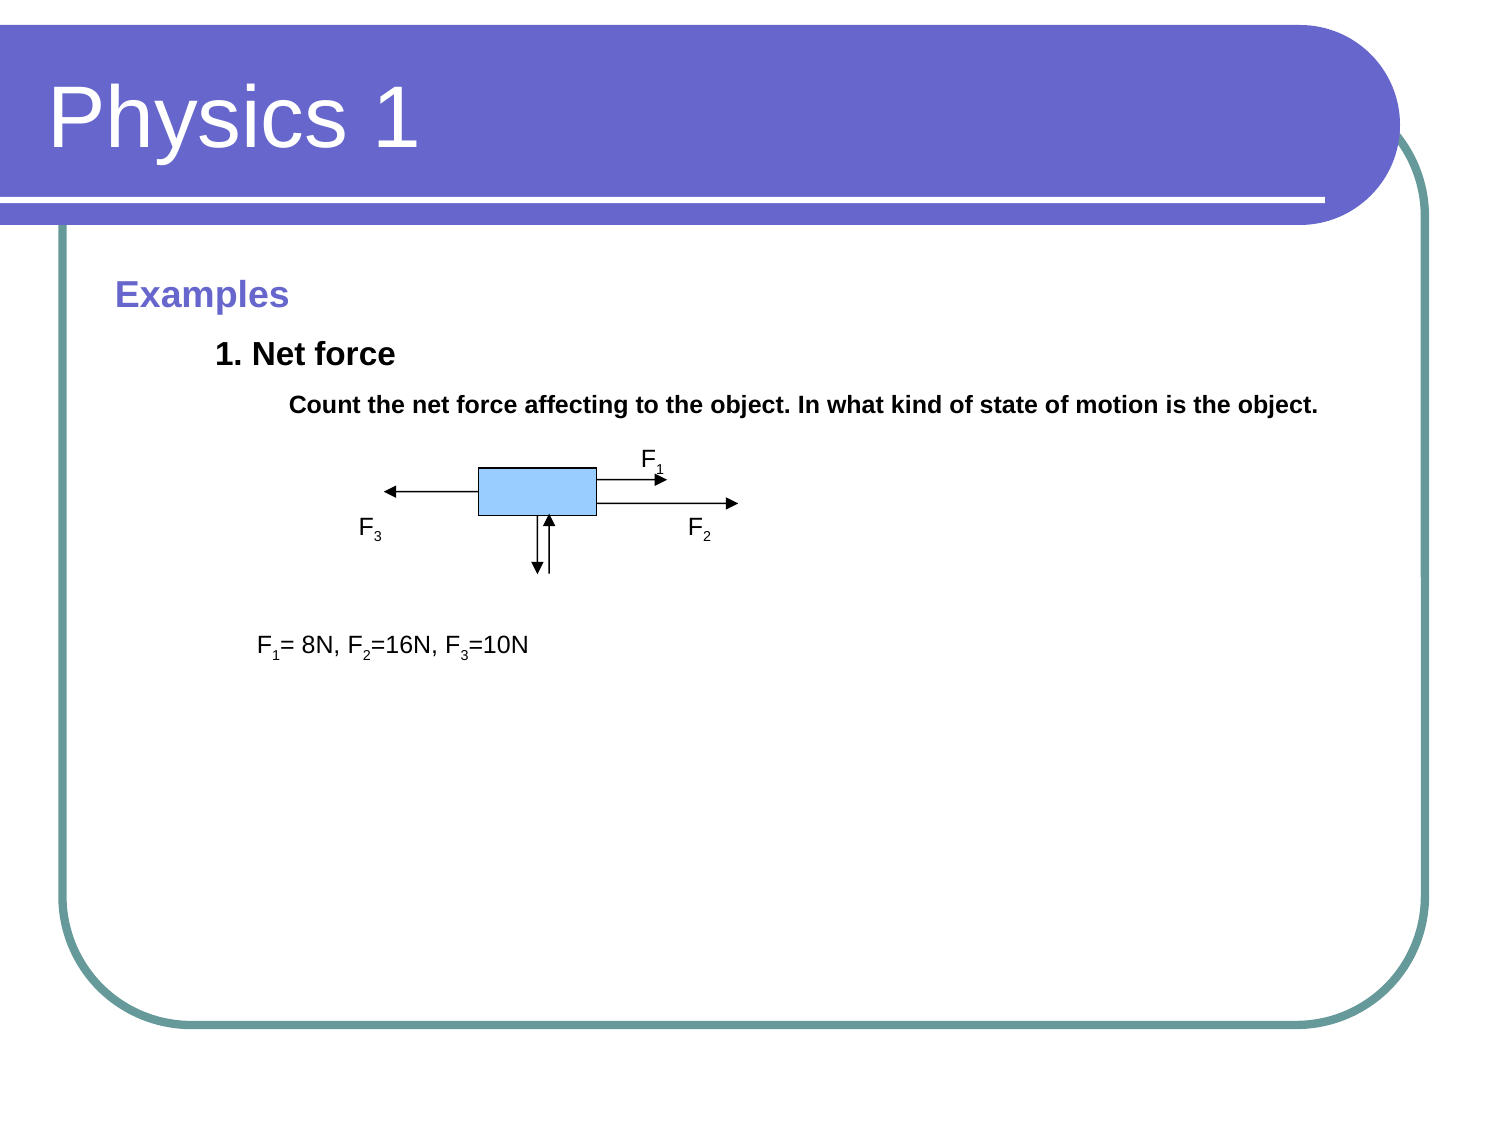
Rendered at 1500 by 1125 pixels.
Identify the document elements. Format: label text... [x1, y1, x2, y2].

text_box F2 [673, 503, 926, 553]
text_box [478, 467, 597, 503]
text_box F1= 8N, F2=16N, F3=10N [242, 621, 680, 671]
text_box F1 [625, 435, 879, 485]
text_box F3 [343, 503, 597, 553]
title Physics 1 [32, 37, 1347, 188]
list Examples 1. Net force Count the net force affecting to the object. In what kind of state of motion is the object. [99, 262, 1341, 1012]
